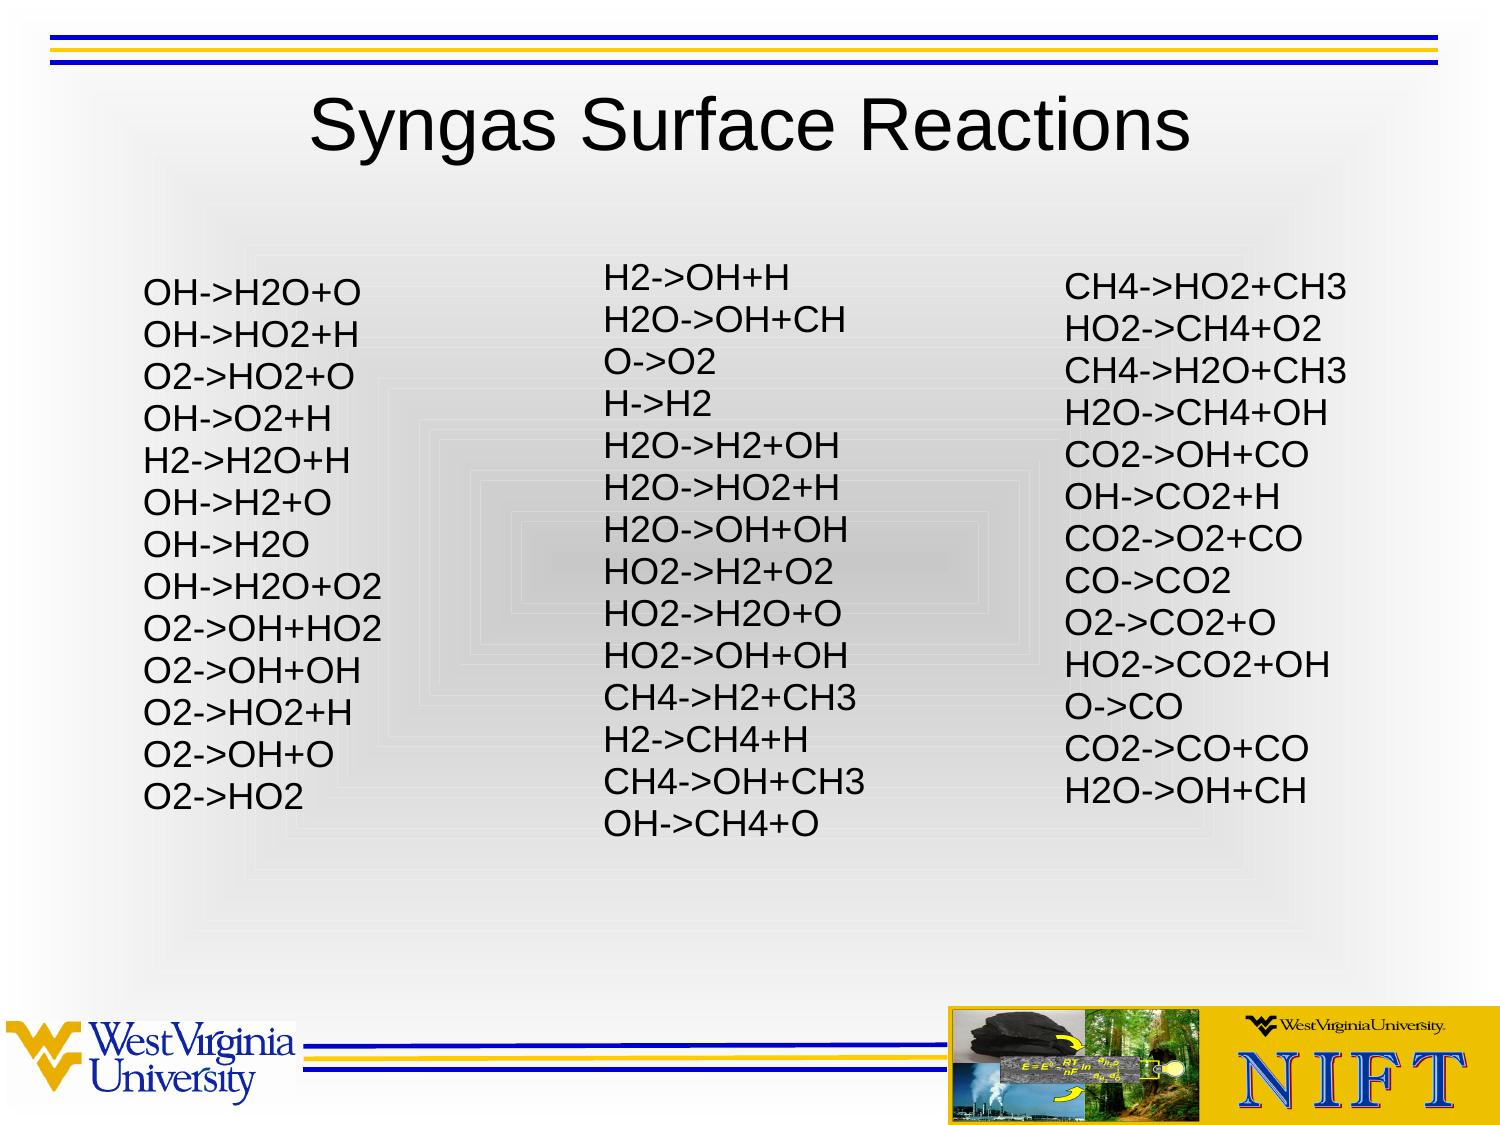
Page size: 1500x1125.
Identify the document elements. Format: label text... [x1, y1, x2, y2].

text_box H2->OH+H H2O->OH+CH O->O2 H->H2 H2O->H2+OH H2O->HO2+H H2O->OH+OH HO2->H2+O2 HO2->H2O+O HO2->OH+OH CH4->H2+CH3 H2->CH4+H CH4->OH+CH3 OH->CH4+O [588, 249, 880, 852]
text_box CH4->HO2+CH3 HO2->CH4+O2 CH4->H2O+CH3 H2O->CH4+OH CO2->OH+CO OH->CO2+H CO2->O2+CO CO->CO2 O2->CO2+O HO2->CO2+OH O->CO CO2->CO+CO H2O->OH+CH [1049, 258, 1362, 820]
title Syngas Surface Reactions [75, 64, 1426, 186]
text_box OH->H2O+O OH->HO2+H O2->HO2+O OH->O2+H H2->H2O+H OH->H2+O OH->H2O OH->H2O+O2 O2->OH+HO2 O2->OH+OH O2->HO2+H O2->OH+O O2->HO2 [128, 264, 398, 825]
picture [948, 1006, 1500, 1125]
